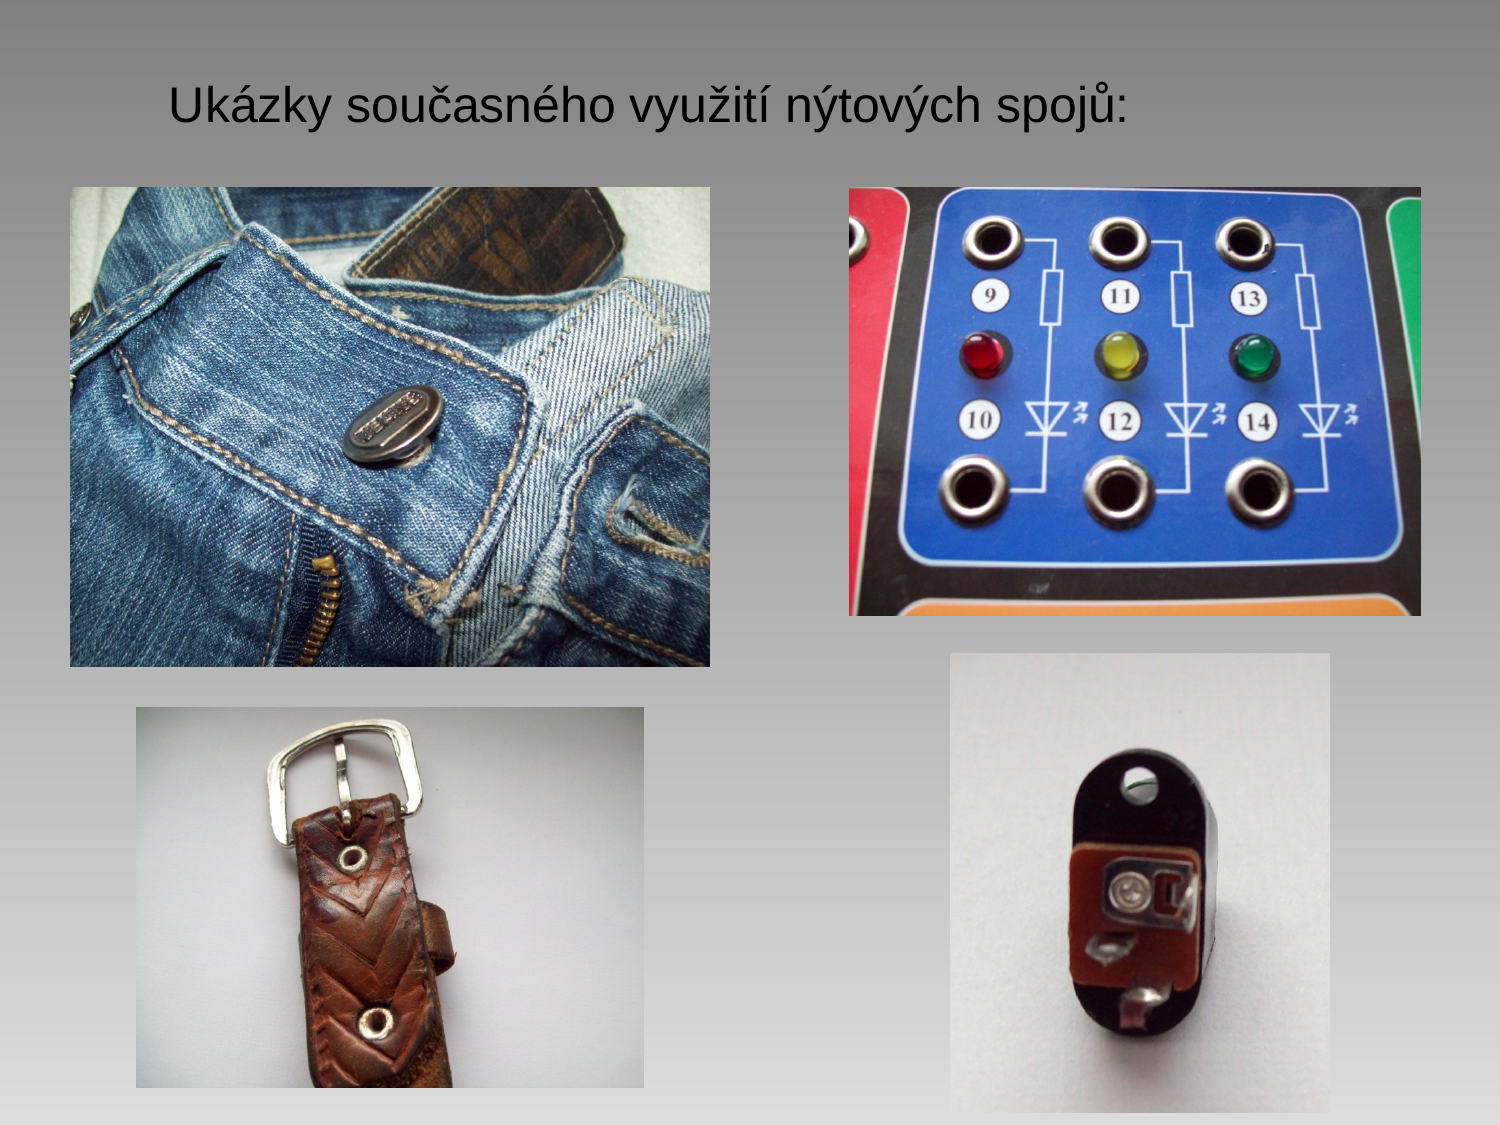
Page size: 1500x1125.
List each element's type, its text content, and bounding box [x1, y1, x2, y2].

picture [950, 653, 1330, 1113]
picture [136, 707, 644, 1088]
picture [70, 187, 710, 667]
picture [849, 187, 1421, 616]
text_box Ukázky současného využití nýtových spojů: [154, 64, 1330, 141]
